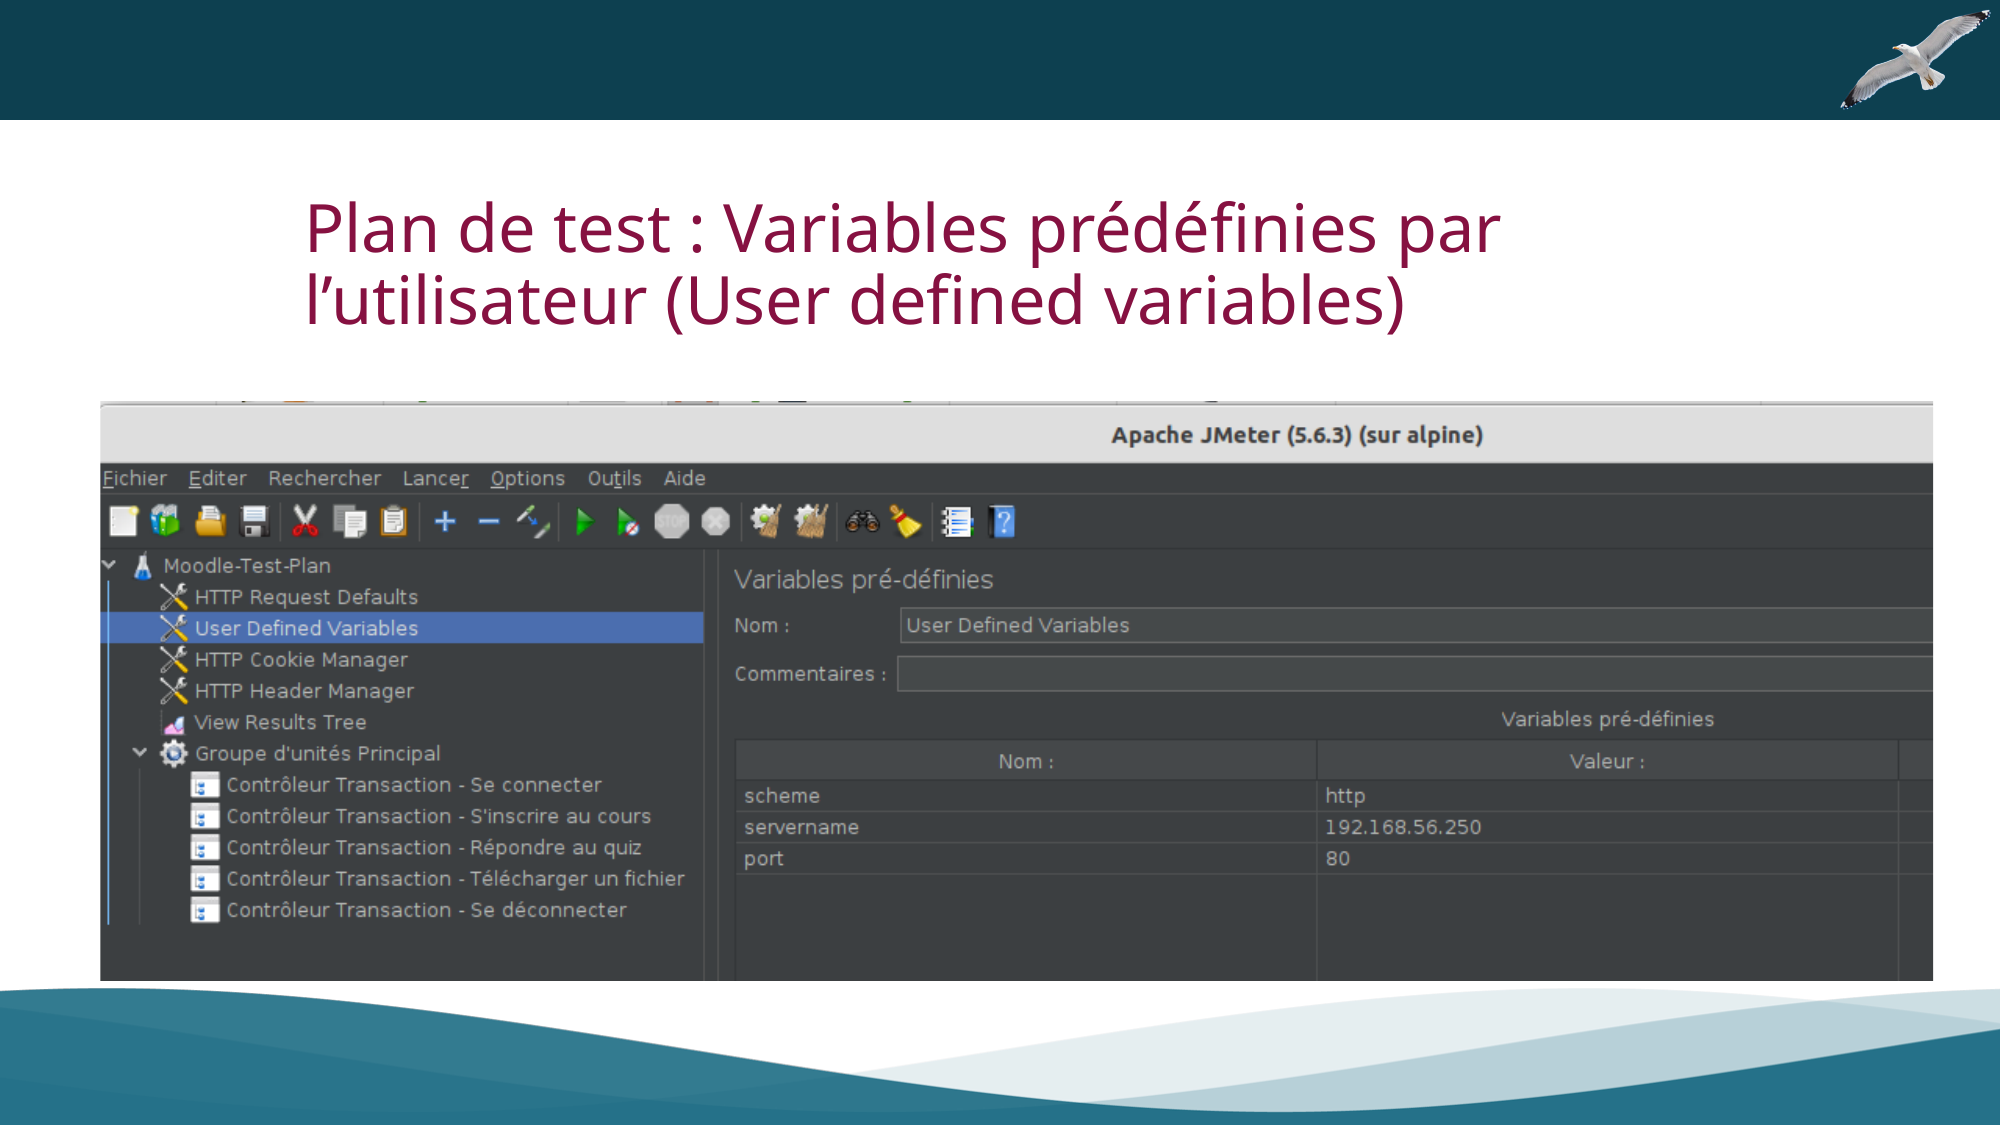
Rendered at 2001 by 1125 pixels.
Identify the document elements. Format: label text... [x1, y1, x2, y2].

picture [0, 401, 2000, 1125]
picture [1820, 0, 2000, 120]
list Plan de test : Variables prédéfinies par l’utilisateur (User defined variables) [218, 187, 1689, 319]
